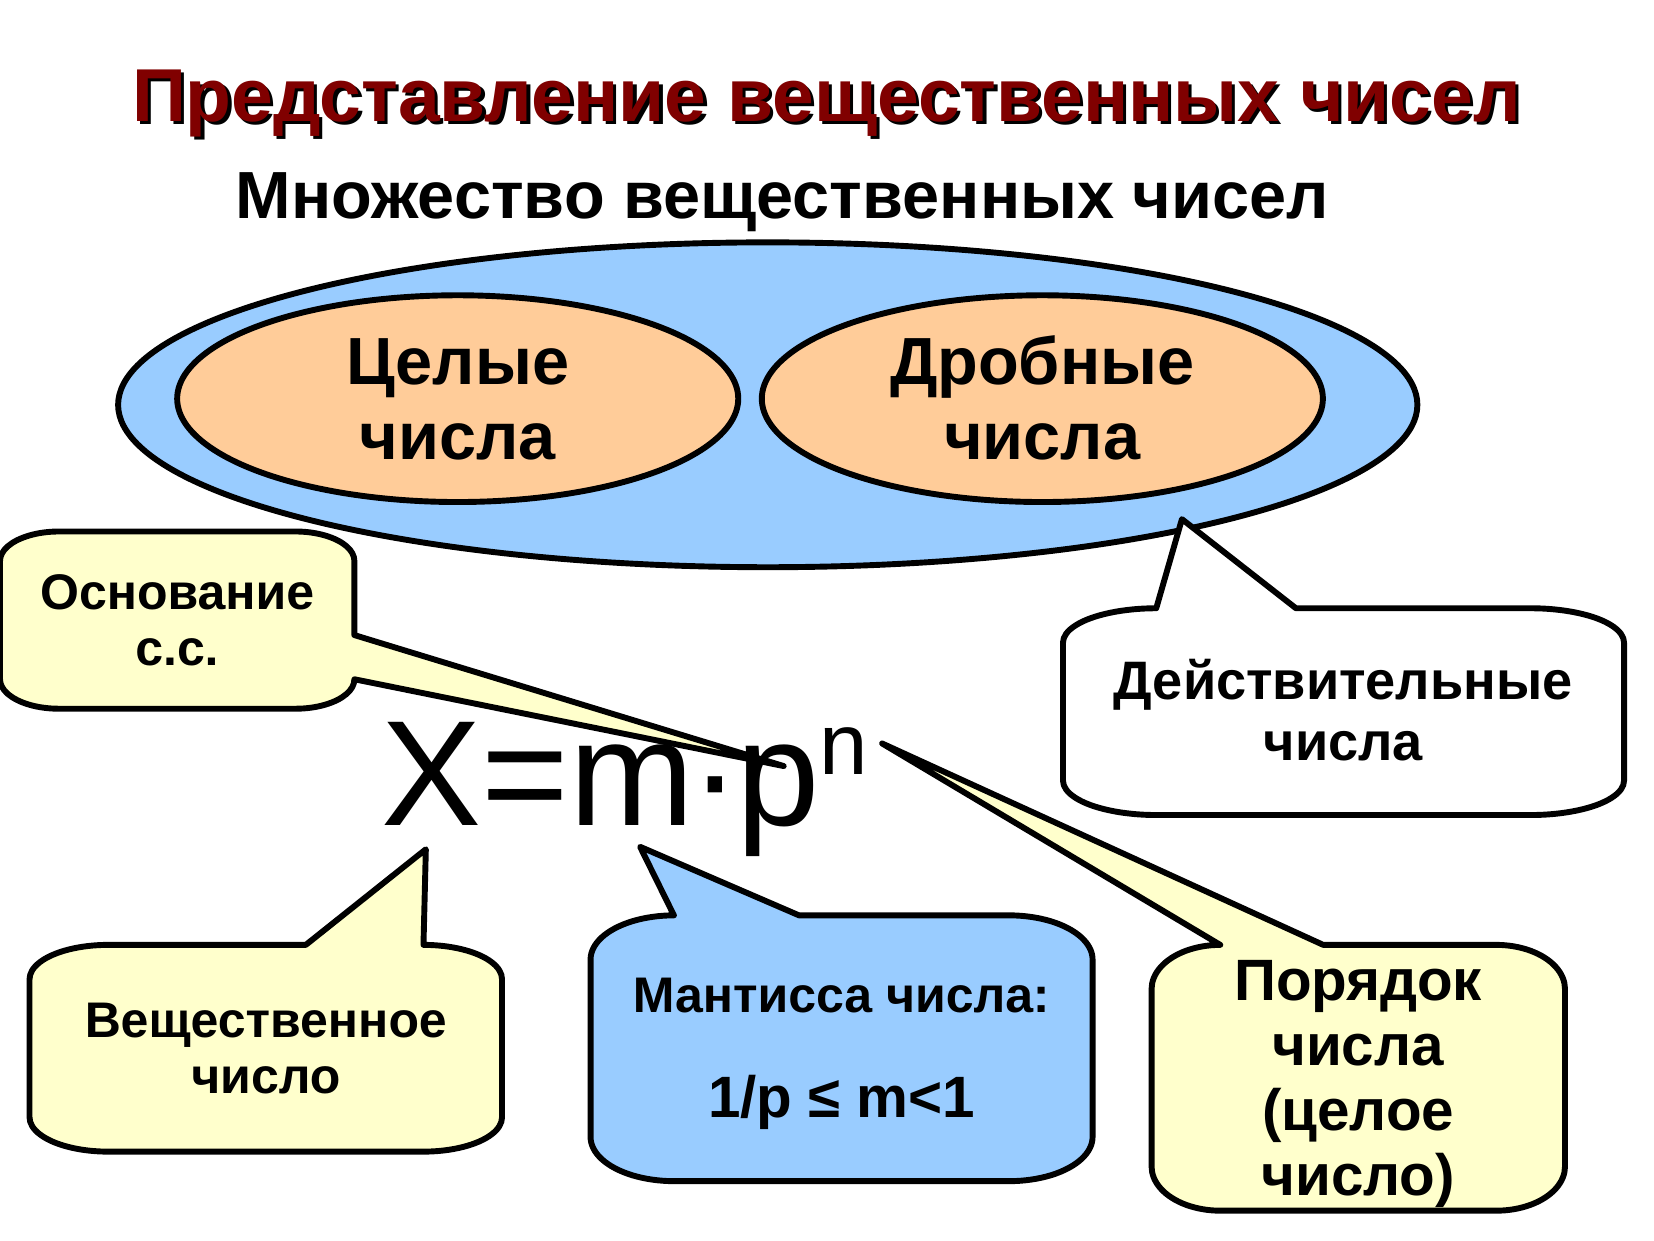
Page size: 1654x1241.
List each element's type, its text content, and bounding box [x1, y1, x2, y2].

text_box [118, 244, 1418, 568]
text_box Целые числа [177, 295, 739, 503]
text_box Вещественное число [29, 849, 503, 1152]
text_box Действительные числа [1062, 519, 1625, 816]
text_box Множество вещественных чисел [177, 147, 1388, 244]
text_box Основание с.с. [0, 531, 784, 767]
text_box Мантисса числа: 1/p ≤ m<1 [590, 846, 1093, 1182]
text_box Порядок числа (целое число) [882, 743, 1566, 1211]
text_box X=m∙pn [88, 679, 886, 874]
text_box Дробные числа [761, 295, 1323, 503]
text_box Представление вещественных чисел [59, 42, 1595, 148]
